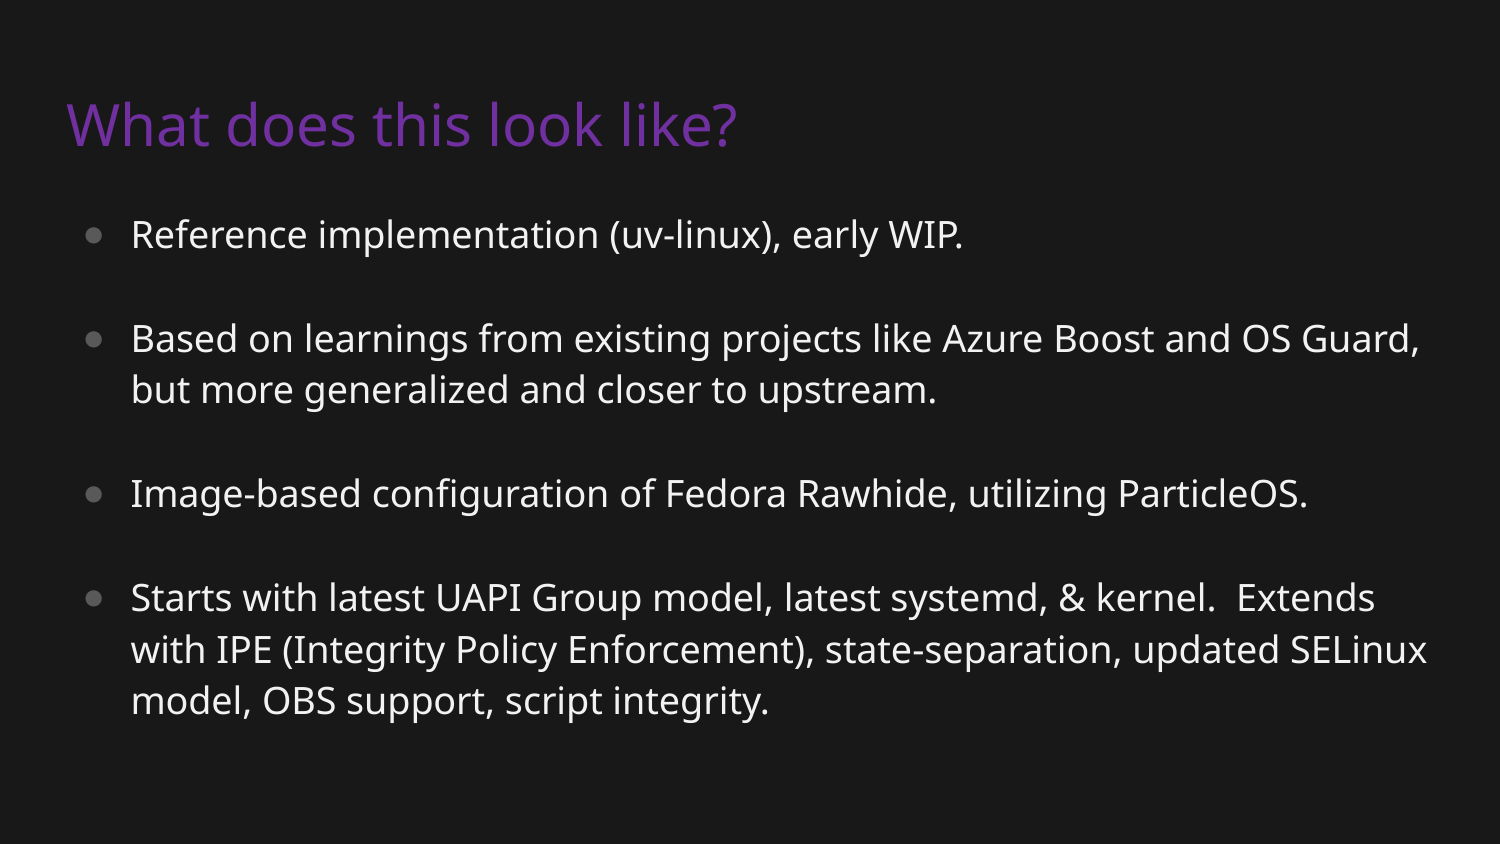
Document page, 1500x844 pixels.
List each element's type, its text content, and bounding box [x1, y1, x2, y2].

list Reference implementation (uv-linux), early WIP. Based on learnings from existing projects like Azure Boost and OS Guard, but more generalized and closer to upstream. Image-based configuration of Fedora Rawhide, utilizing ParticleOS. Starts with latest UAPI Group model, latest systemd, & kernel. Extends with IPE (Integrity Policy Enforcement), state-separation, updated SELinux model, OBS support, script integrity. [51, 189, 1449, 750]
title What does this look like? [51, 72, 1449, 167]
